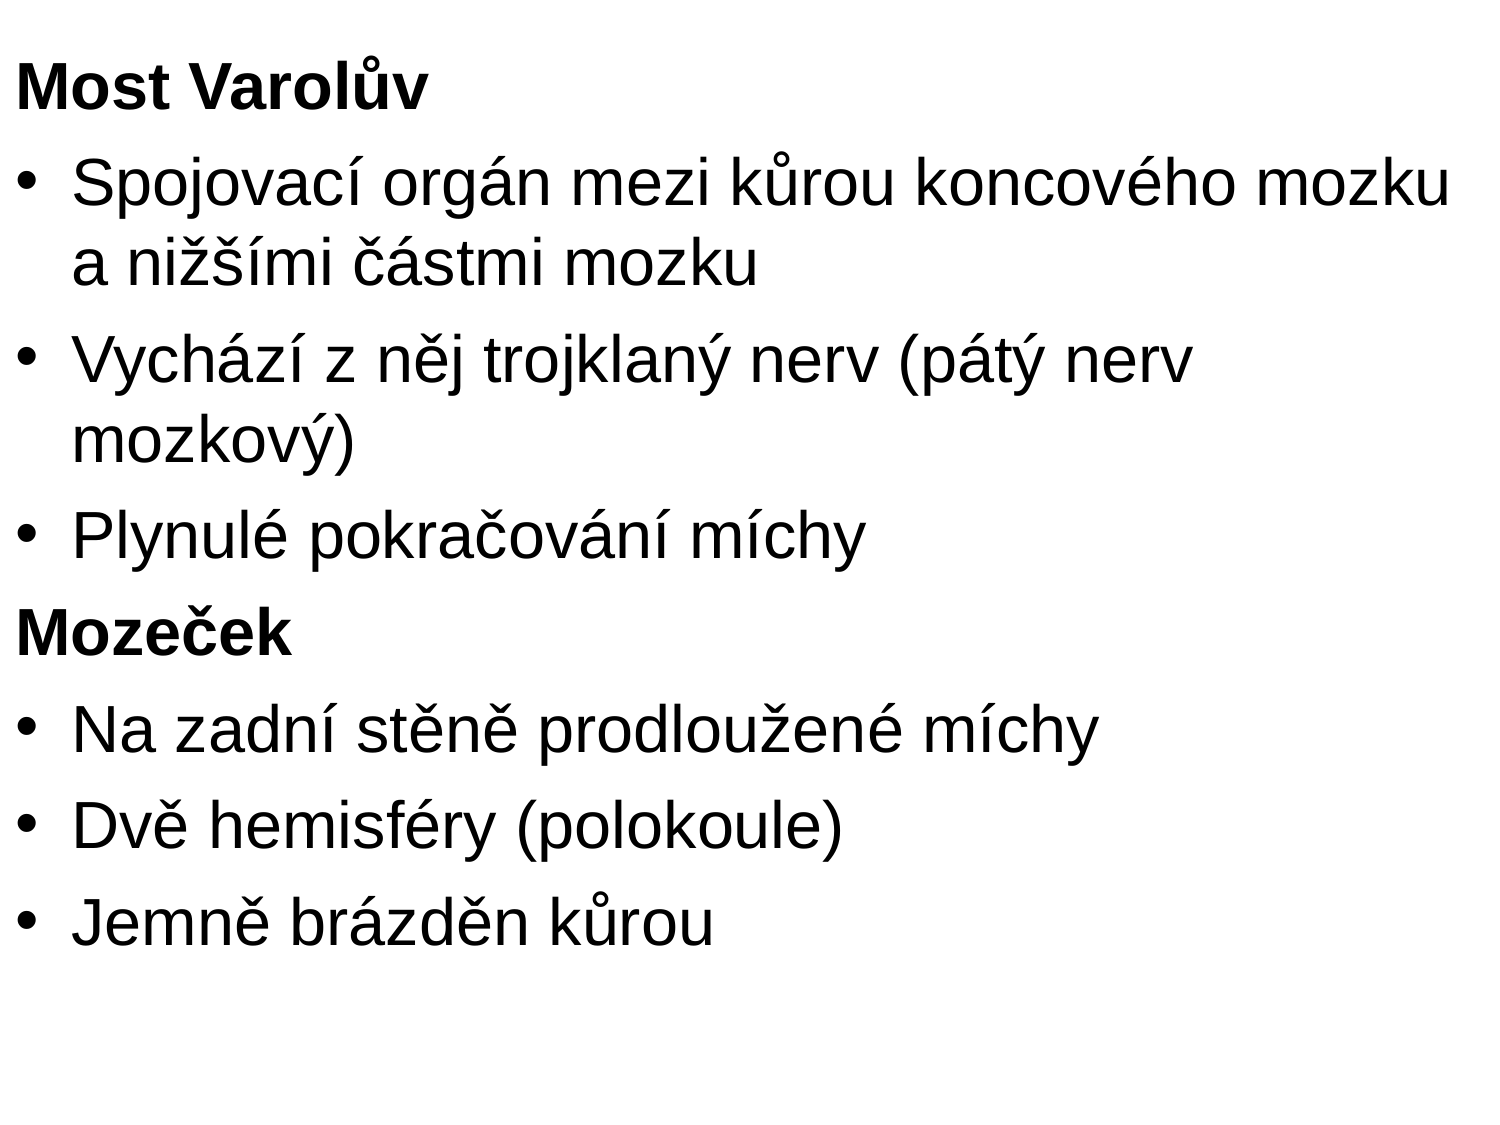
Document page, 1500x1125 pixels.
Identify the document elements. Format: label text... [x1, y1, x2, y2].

list Most Varolův Spojovací orgán mezi kůrou koncového mozku a nižšími částmi mozku Vychází z něj trojklaný nerv (pátý nerv mozkový) Plynulé pokračování míchy Mozeček Na zadní stěně prodloužené míchy Dvě hemisféry (polokoule) Jemně brázděn kůrou [0, 35, 1500, 1063]
